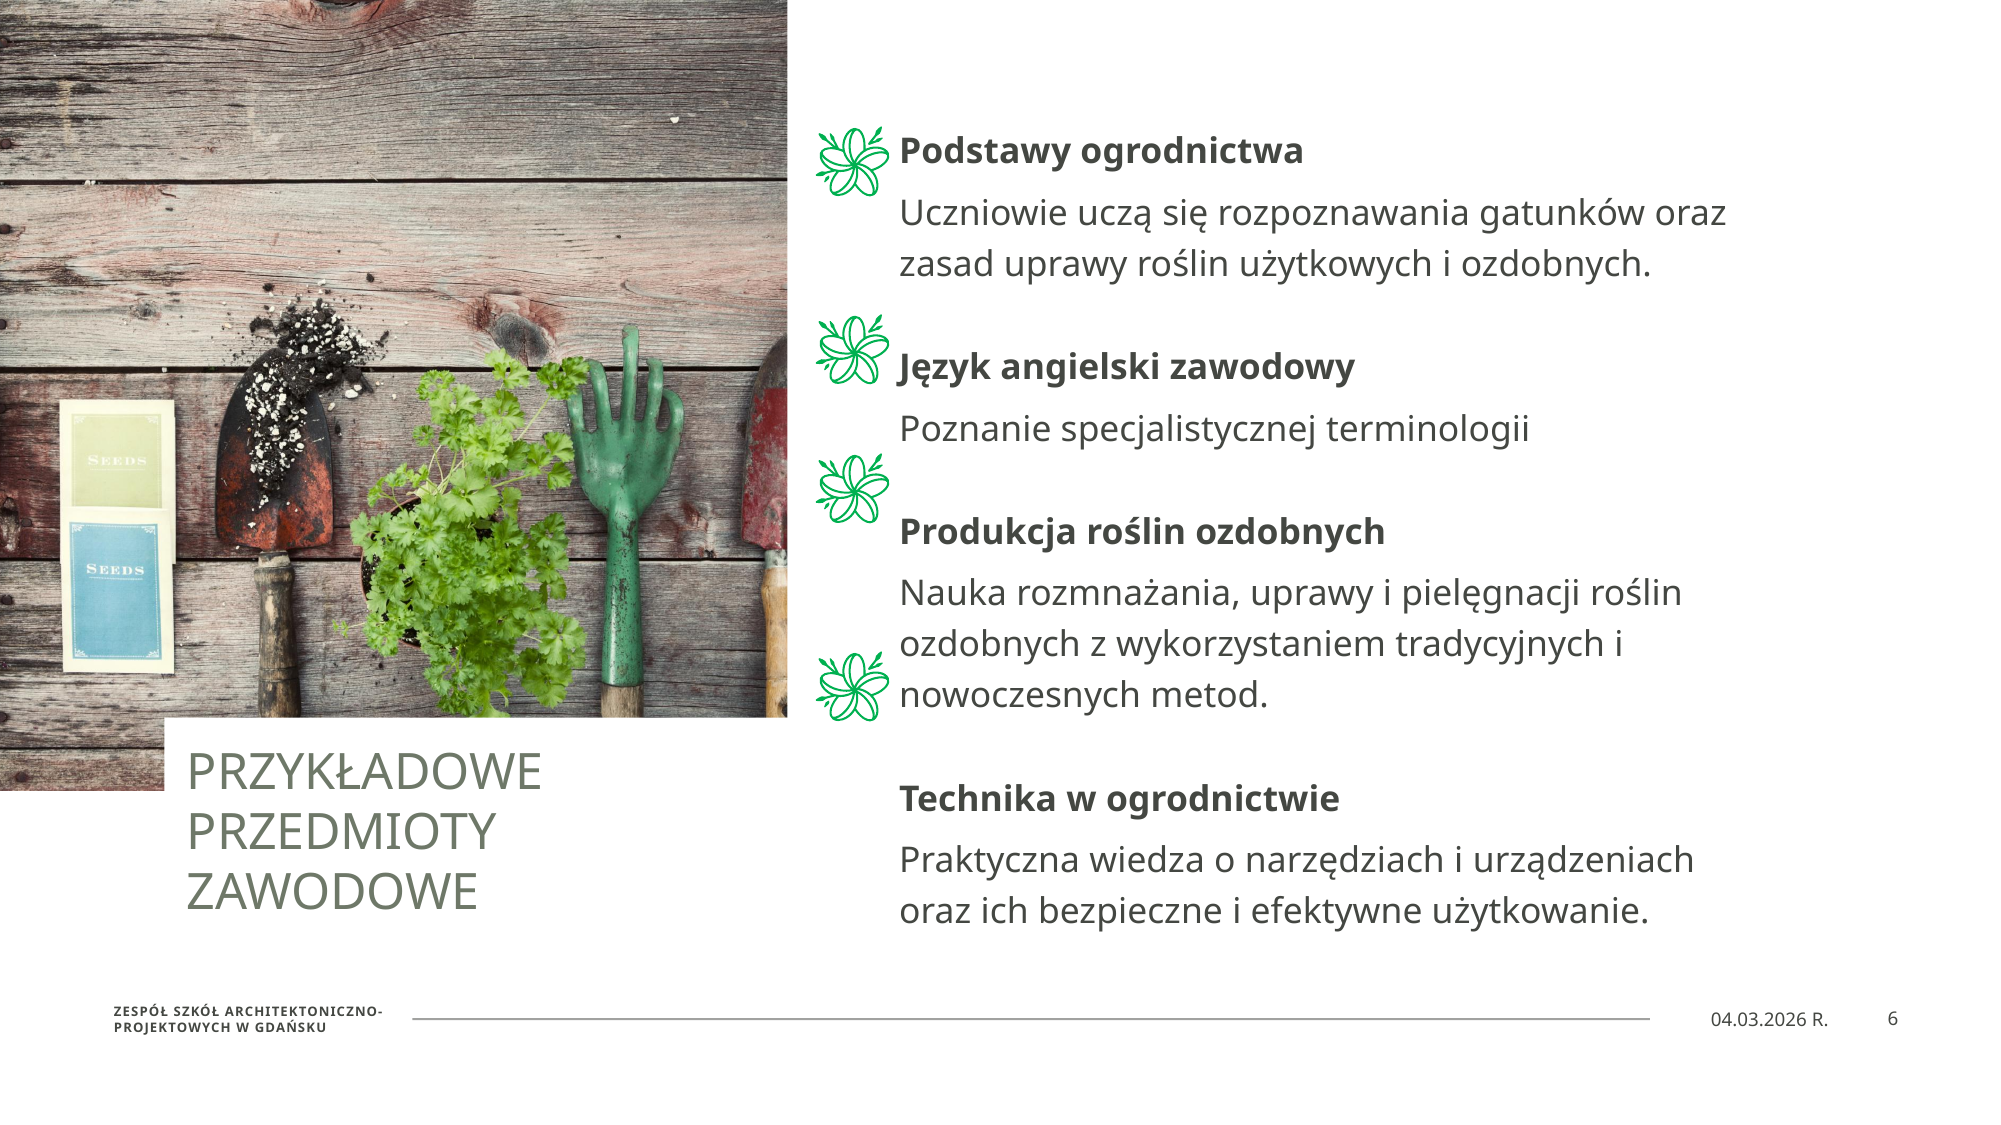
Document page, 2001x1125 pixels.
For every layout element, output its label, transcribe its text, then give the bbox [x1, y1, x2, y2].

title Przykładowe przedmioty zawodowe [164, 717, 804, 944]
picture [803, 300, 904, 401]
slide_number 12 [1842, 989, 1914, 1049]
footer Zespół Szkół Architektoniczno-Projektowych w Gdańsku [98, 989, 413, 1049]
picture [803, 637, 904, 738]
picture [803, 112, 904, 213]
list Podstawy ogrodnictwa Uczniowie uczą się rozpoznawania gatunków oraz zasad uprawy roślin użytkowych i ozdobnych. Język angielski zawodowy Poznanie specjalistycznej terminologii Produkcja roślin ozdobnych Nauka rozmnażania, uprawy i pielęgnacji roślin ozdobnych z wykorzystaniem tradycyjnych i nowoczesnych metod. Technika w ogrodnictwie Praktyczna wiedza o narzędziach i urządzeniach oraz ich bezpieczne i efektywne użytkowanie. [884, 112, 1775, 967]
picture [803, 439, 904, 540]
slide_number 04.03.2026 r. [1650, 989, 1842, 1049]
picture [0, 0, 788, 791]
